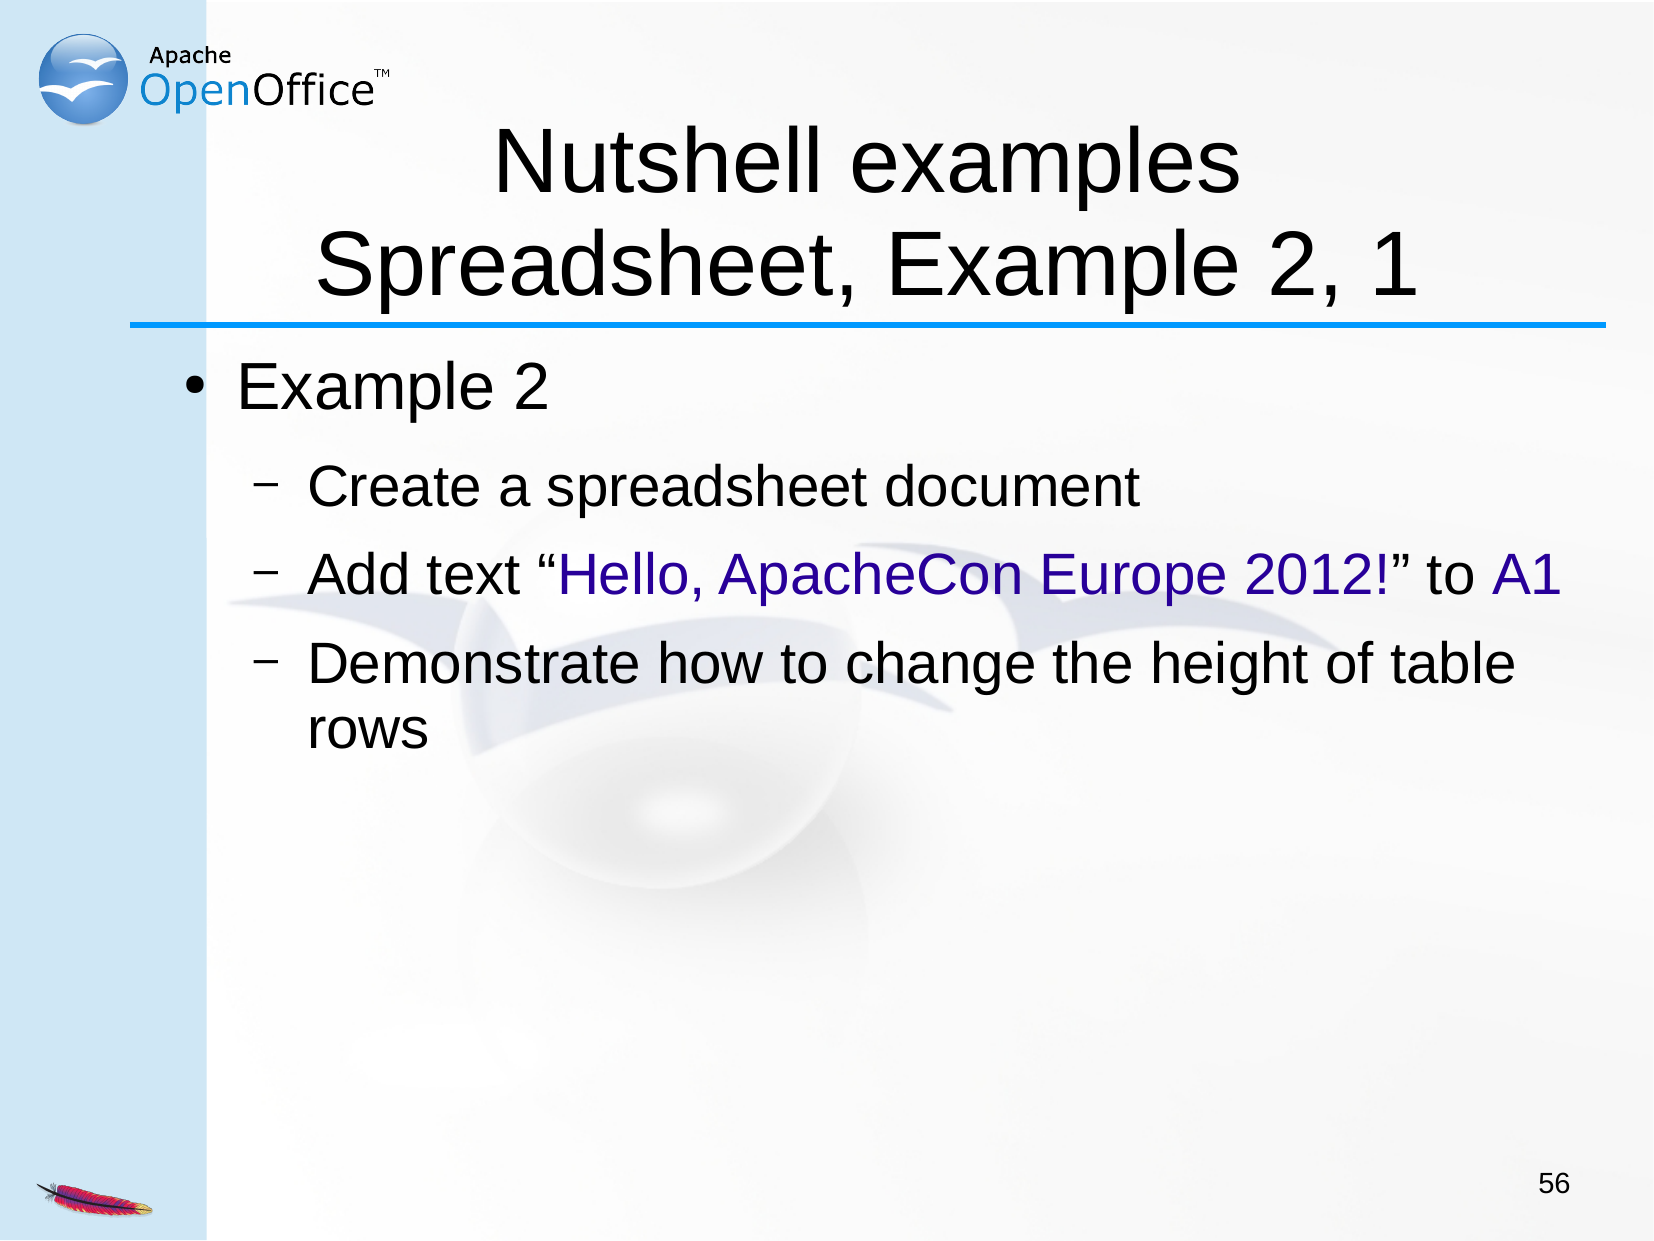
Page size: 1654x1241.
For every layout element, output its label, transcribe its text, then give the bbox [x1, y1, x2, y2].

picture [35, 2, 1654, 1241]
title Nutshell examples Spreadsheet, Example 2, 1 [165, 108, 1571, 316]
list Example 2 Create a spreadsheet document Add text “Hello, ApacheCon Europe 2012!” to A1 Demonstrate how to change the height of table rows [165, 349, 1571, 1168]
picture [35, 1181, 154, 1219]
